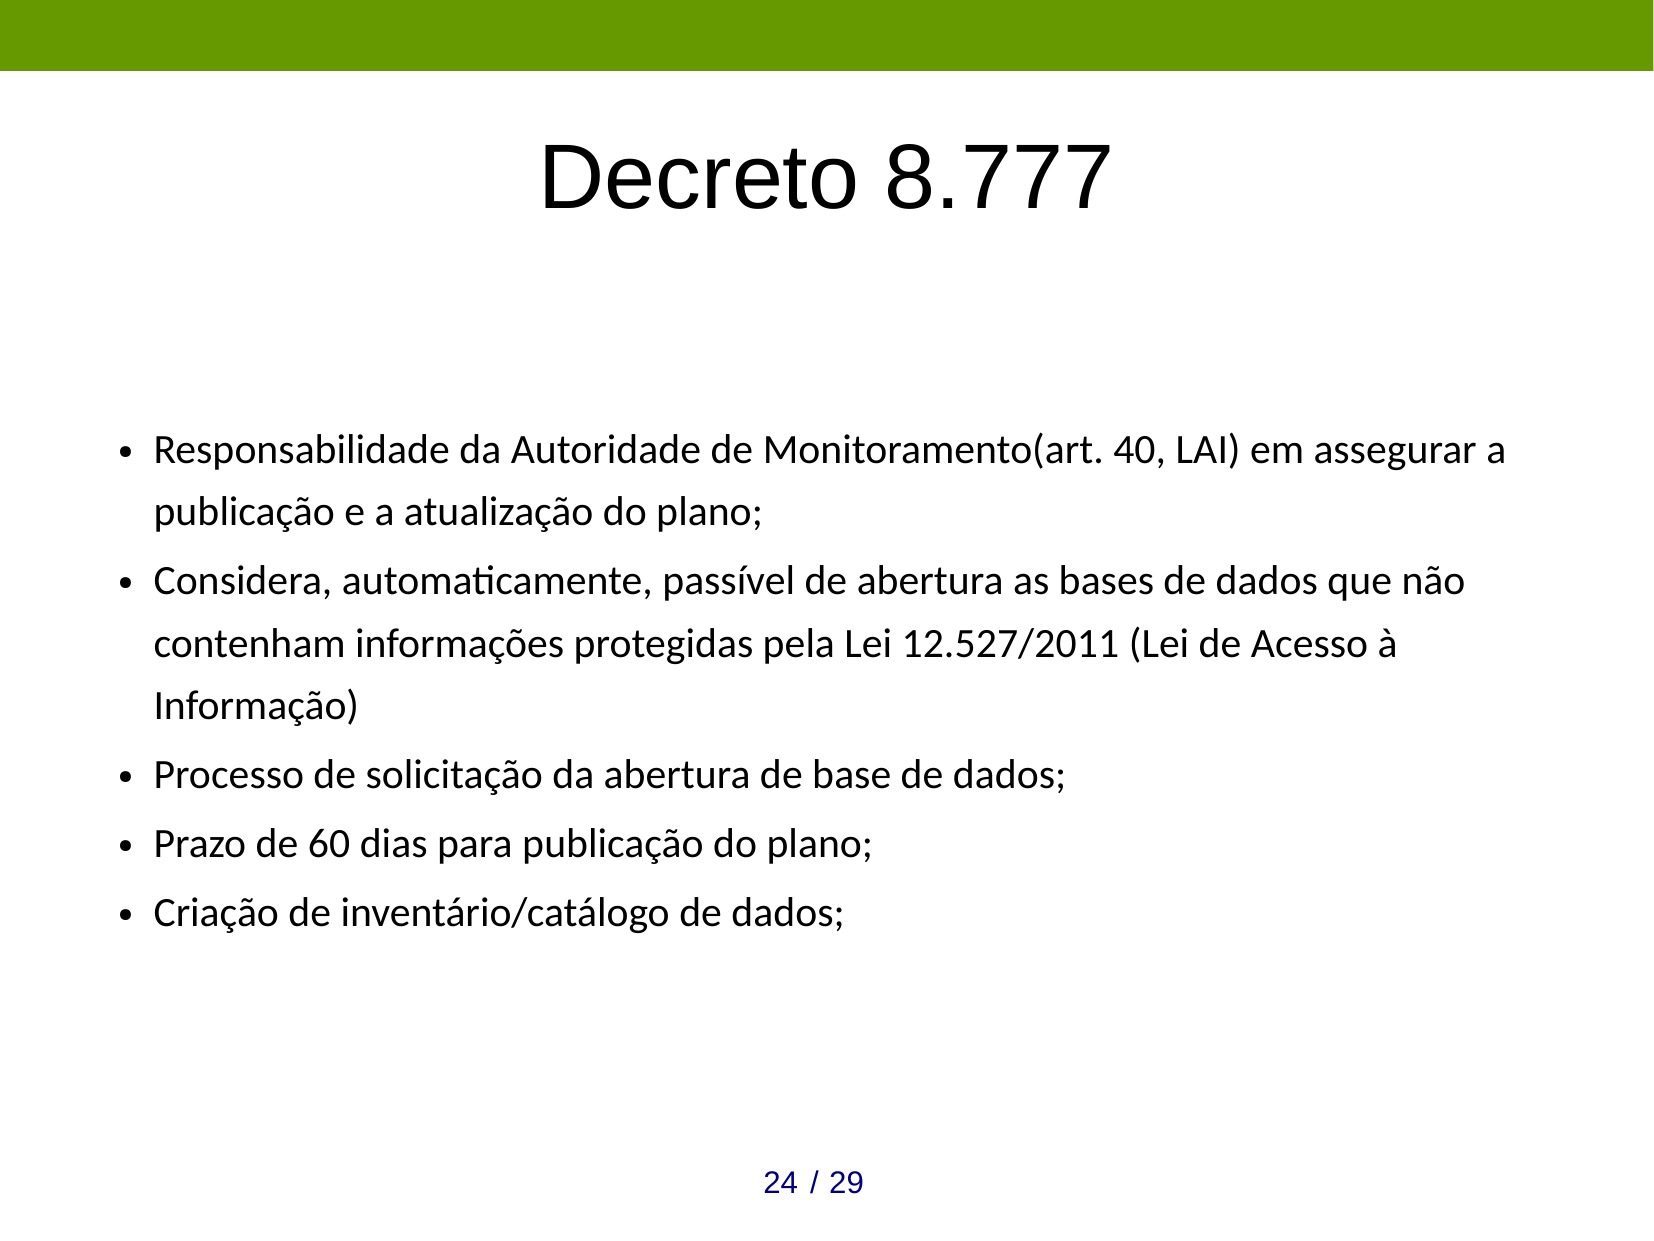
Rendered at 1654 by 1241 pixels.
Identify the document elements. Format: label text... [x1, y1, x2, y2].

text_box 29 [814, 1158, 920, 1209]
text_box <número> [640, 1158, 814, 1217]
subtitle Responsabilidade da Autoridade de Monitoramento(art. 40, LAI) em assegurar a publicação e a atualização do plano; Considera, automaticamente, passível de abertura as bases de dados que não contenham informações protegidas pela Lei 12.527/2011 (Lei de Acesso à Informação) Processo de solicitação da abertura de base de dados; Prazo de 60 dias para publicação do plano; Criação de inventário/catálogo de dados; [82, 290, 1571, 1010]
title Decreto 8.777 [82, 73, 1571, 281]
title / [779, 1158, 851, 1208]
